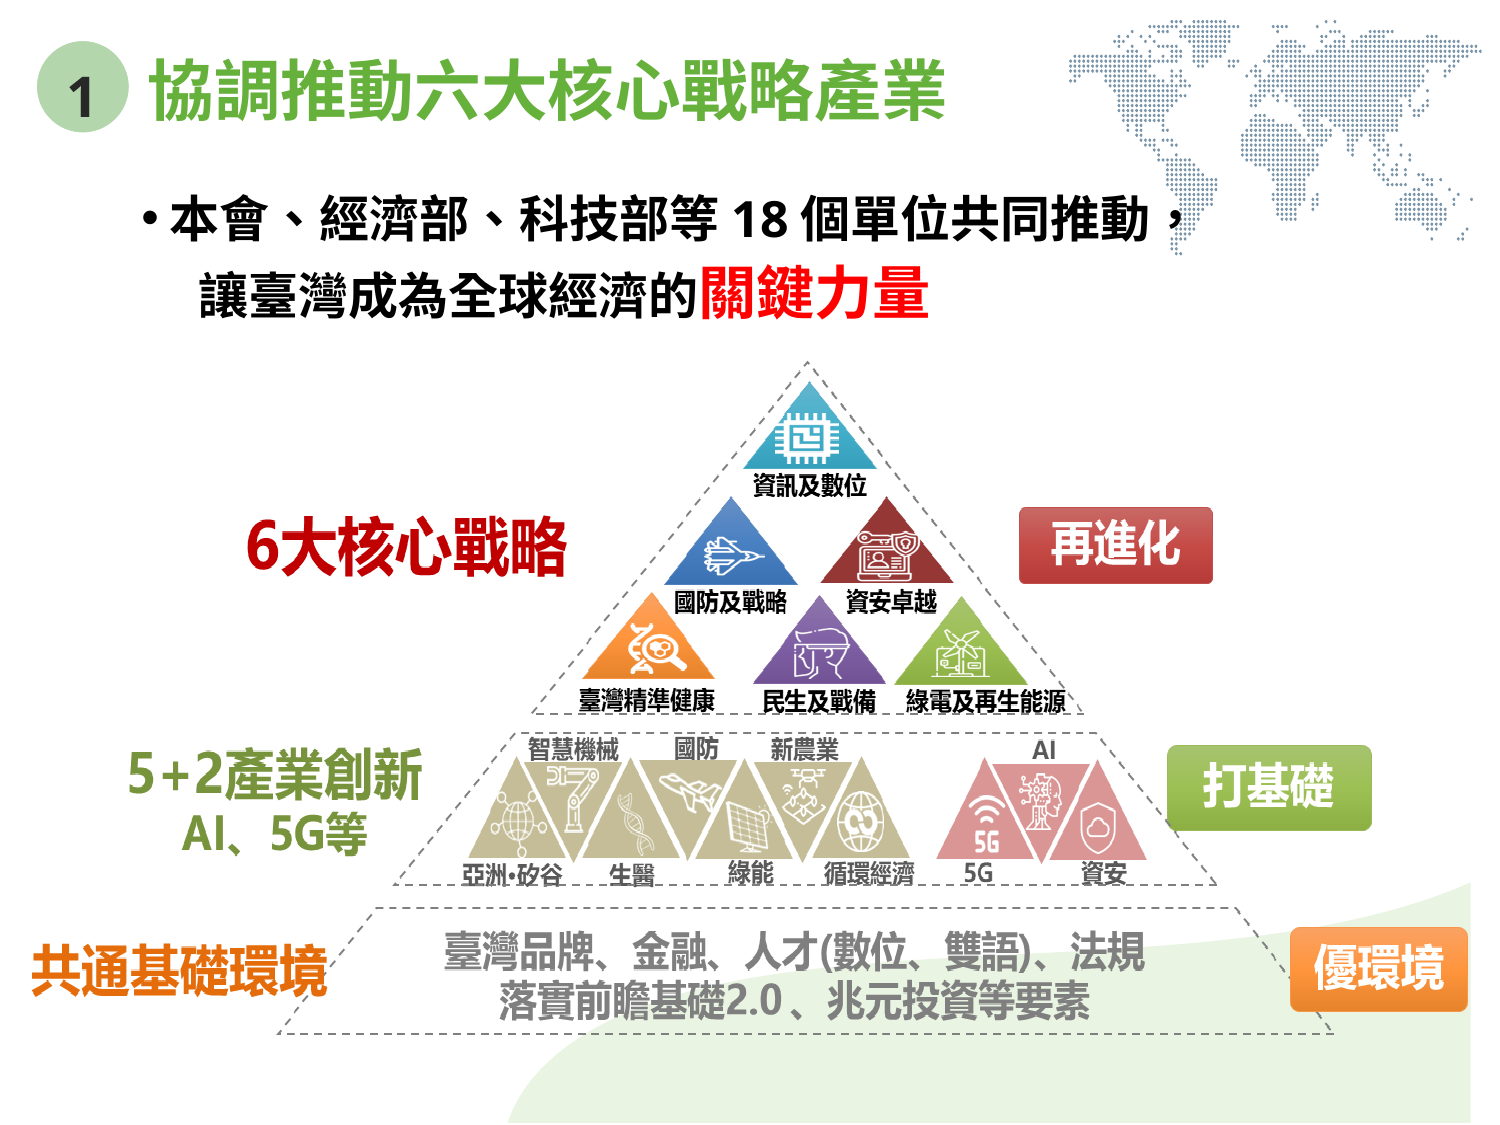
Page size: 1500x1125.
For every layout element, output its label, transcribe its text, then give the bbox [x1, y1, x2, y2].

text_box [1320, 34, 1328, 44]
text_box [1289, 168, 1297, 216]
text_box [1386, 29, 1394, 34]
text_box [1267, 49, 1275, 58]
text_box [1170, 84, 1178, 108]
text_box [1298, 44, 1310, 58]
text_box [1214, 19, 1222, 58]
text_box [1245, 148, 1257, 152]
text_box [1364, 74, 1376, 78]
text_box [1408, 84, 1416, 108]
text_box [1298, 79, 1310, 83]
text_box [1395, 84, 1399, 132]
text_box [1192, 19, 1200, 58]
text_box [1298, 153, 1310, 157]
text_box [1342, 79, 1354, 83]
text_box [1364, 64, 1376, 68]
text_box 協調推動六大核心戰略產業 [132, 41, 964, 136]
text_box [1298, 59, 1310, 63]
text_box [1126, 69, 1138, 73]
text_box [1377, 84, 1385, 132]
text_box [1364, 29, 1376, 58]
text_box [1311, 49, 1319, 58]
text_box [1333, 39, 1341, 58]
text_box [1161, 44, 1169, 49]
text_box [1258, 133, 1266, 142]
text_box [1082, 69, 1094, 73]
text_box [1298, 69, 1310, 73]
text_box [1386, 39, 1394, 58]
text_box [1333, 84, 1341, 128]
text_box [1161, 24, 1169, 34]
text_box [1258, 113, 1266, 132]
text_box [1342, 74, 1354, 78]
text_box [1417, 172, 1429, 187]
text_box [1280, 168, 1288, 216]
text_box [1377, 168, 1385, 182]
text_box [1320, 69, 1332, 73]
picture [0, 360, 1471, 1051]
text_box [1280, 24, 1288, 29]
text_box [1082, 54, 1094, 58]
text_box [1280, 133, 1288, 142]
text_box [1179, 93, 1187, 98]
text_box [1104, 54, 1116, 58]
text_box [1333, 29, 1341, 34]
text_box [1126, 59, 1138, 63]
text_box [1298, 74, 1310, 78]
text_box [1289, 84, 1297, 108]
text_box [1399, 182, 1407, 187]
text_box [1377, 29, 1385, 58]
text_box [1280, 123, 1288, 132]
text_box [1417, 59, 1429, 63]
text_box [1355, 34, 1363, 58]
text_box [1179, 84, 1191, 88]
text_box [1320, 74, 1332, 78]
text_box [1320, 133, 1332, 142]
text_box [1298, 163, 1310, 167]
text_box [1276, 93, 1280, 103]
text_box [1364, 69, 1376, 73]
text_box [1430, 34, 1438, 58]
text_box [1245, 143, 1257, 147]
text_box [1452, 39, 1460, 58]
text_box [1320, 44, 1332, 58]
text_box [1104, 74, 1116, 78]
text_box [1386, 84, 1394, 132]
text_box [1320, 84, 1332, 123]
text_box [1311, 192, 1319, 212]
text_box [1298, 64, 1310, 68]
text_box 1 [35, 39, 131, 134]
text_box [1082, 64, 1094, 68]
text_box [1408, 187, 1416, 216]
text_box [1364, 79, 1376, 83]
text_box [1223, 19, 1235, 54]
text_box [1430, 177, 1434, 187]
text_box [1412, 108, 1416, 118]
text_box [1170, 44, 1178, 58]
text_box [1148, 24, 1156, 29]
text_box [1342, 59, 1354, 63]
text_box [1108, 84, 1116, 93]
text_box [1249, 93, 1257, 108]
text_box [1417, 187, 1429, 216]
text_box [1271, 192, 1275, 202]
text_box [1267, 118, 1275, 132]
text_box [1126, 79, 1138, 83]
text_box [1267, 84, 1275, 98]
text_box [1417, 217, 1429, 221]
text_box [1245, 158, 1257, 162]
text_box [1399, 39, 1407, 58]
text_box [1126, 74, 1138, 78]
text_box [1452, 197, 1456, 207]
text_box [1082, 59, 1094, 63]
text_box [1417, 98, 1429, 118]
text_box [1386, 177, 1394, 187]
text_box [1245, 113, 1257, 132]
text_box [1377, 133, 1385, 142]
text_box [1117, 34, 1125, 49]
text_box [1439, 202, 1447, 216]
text_box [1280, 84, 1288, 103]
text_box [1126, 64, 1138, 68]
text_box [1289, 133, 1297, 142]
text_box [1280, 39, 1288, 58]
text_box [1320, 59, 1332, 63]
text_box [1267, 133, 1275, 142]
text_box [1320, 79, 1332, 83]
text_box [1364, 59, 1376, 63]
text_box [1298, 158, 1310, 162]
text_box [1346, 133, 1354, 142]
text_box [1289, 39, 1297, 58]
text_box [1364, 84, 1376, 132]
text_box [1201, 19, 1213, 58]
text_box [1399, 84, 1407, 98]
text_box [1298, 133, 1306, 142]
text_box [1104, 59, 1116, 63]
text_box [1355, 133, 1363, 142]
text_box 本會、經濟部、科技部等18個單位共同推動， 讓臺灣成為全球經濟的關鍵力量 [126, 161, 1248, 334]
text_box [1311, 84, 1319, 132]
text_box [1408, 39, 1416, 58]
text_box [1342, 69, 1354, 73]
text_box [1461, 44, 1473, 58]
text_box [1355, 84, 1363, 132]
text_box [1245, 133, 1257, 142]
text_box [1399, 192, 1407, 216]
text_box [1126, 84, 1138, 132]
text_box [1170, 19, 1178, 29]
text_box [1298, 84, 1310, 132]
text_box [1139, 84, 1147, 132]
text_box [1157, 84, 1169, 132]
text_box [1258, 84, 1266, 103]
text_box [1320, 64, 1332, 68]
text_box [1179, 24, 1191, 44]
text_box [1368, 133, 1376, 142]
text_box [1298, 148, 1310, 152]
text_box [507, 1051, 1471, 1123]
text_box [1342, 84, 1354, 132]
text_box [1399, 103, 1403, 118]
text_box [1267, 168, 1275, 182]
text_box [1104, 79, 1116, 83]
text_box [1298, 143, 1310, 147]
text_box [1298, 168, 1310, 207]
text_box [1430, 192, 1438, 216]
text_box [1311, 133, 1319, 142]
text_box [1245, 153, 1257, 157]
text_box [1104, 69, 1116, 73]
text_box [1117, 84, 1125, 123]
text_box [1139, 133, 1147, 142]
text_box [1148, 84, 1156, 123]
text_box [1320, 123, 1332, 132]
text_box [1342, 64, 1354, 68]
text_box [1474, 44, 1482, 54]
text_box [1104, 64, 1116, 68]
text_box [1439, 39, 1451, 58]
text_box [1417, 34, 1429, 58]
text_box [1289, 123, 1297, 132]
text_box [1342, 34, 1354, 58]
text_box [1126, 44, 1138, 58]
